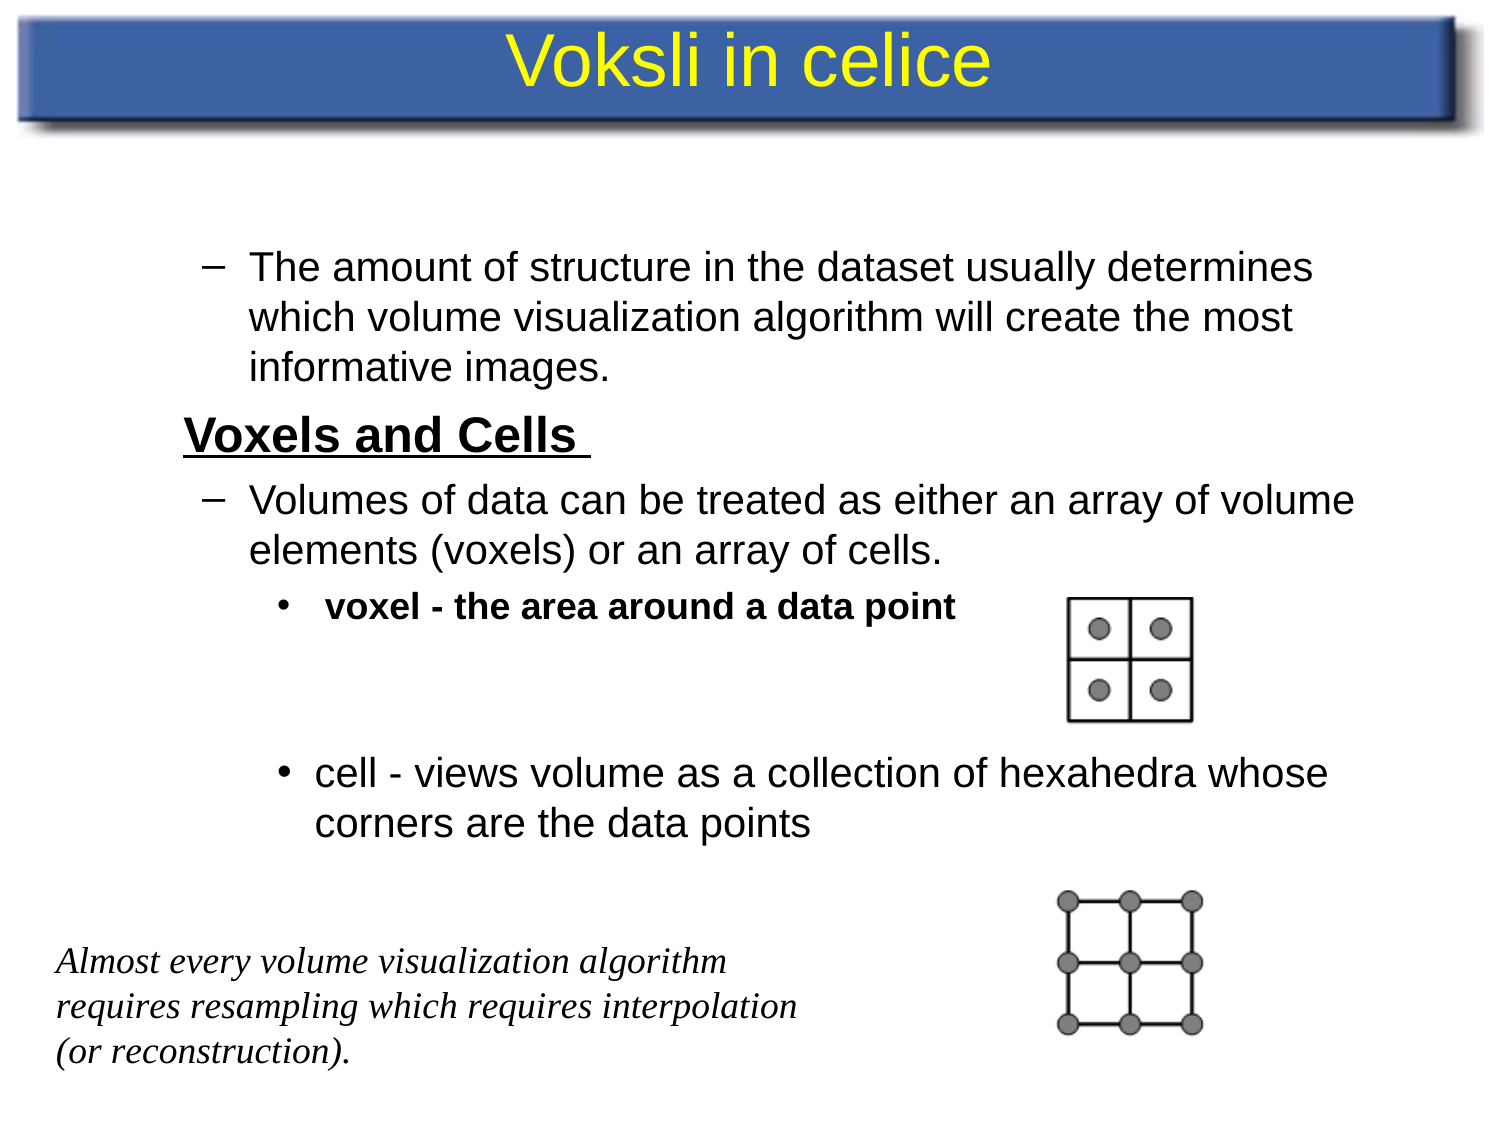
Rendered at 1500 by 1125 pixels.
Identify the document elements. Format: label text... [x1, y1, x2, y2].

list The amount of structure in the dataset usually determines which volume visualization algorithm will create the most informative images. Voxels and Cells Volumes of data can be treated as either an array of volume elements (voxels) or an array of cells. voxel - the area around a data point cell - views volume as a collection of hexahedra whose corners are the data points [112, 231, 1388, 965]
picture [1057, 597, 1208, 727]
title Voksli in celice [112, 0, 1388, 114]
picture [1045, 881, 1208, 1040]
picture [16, 13, 1484, 141]
text_box Almost every volume visualization algorithm requires resampling which requires interpolation (or reconstruction). [41, 928, 846, 1079]
